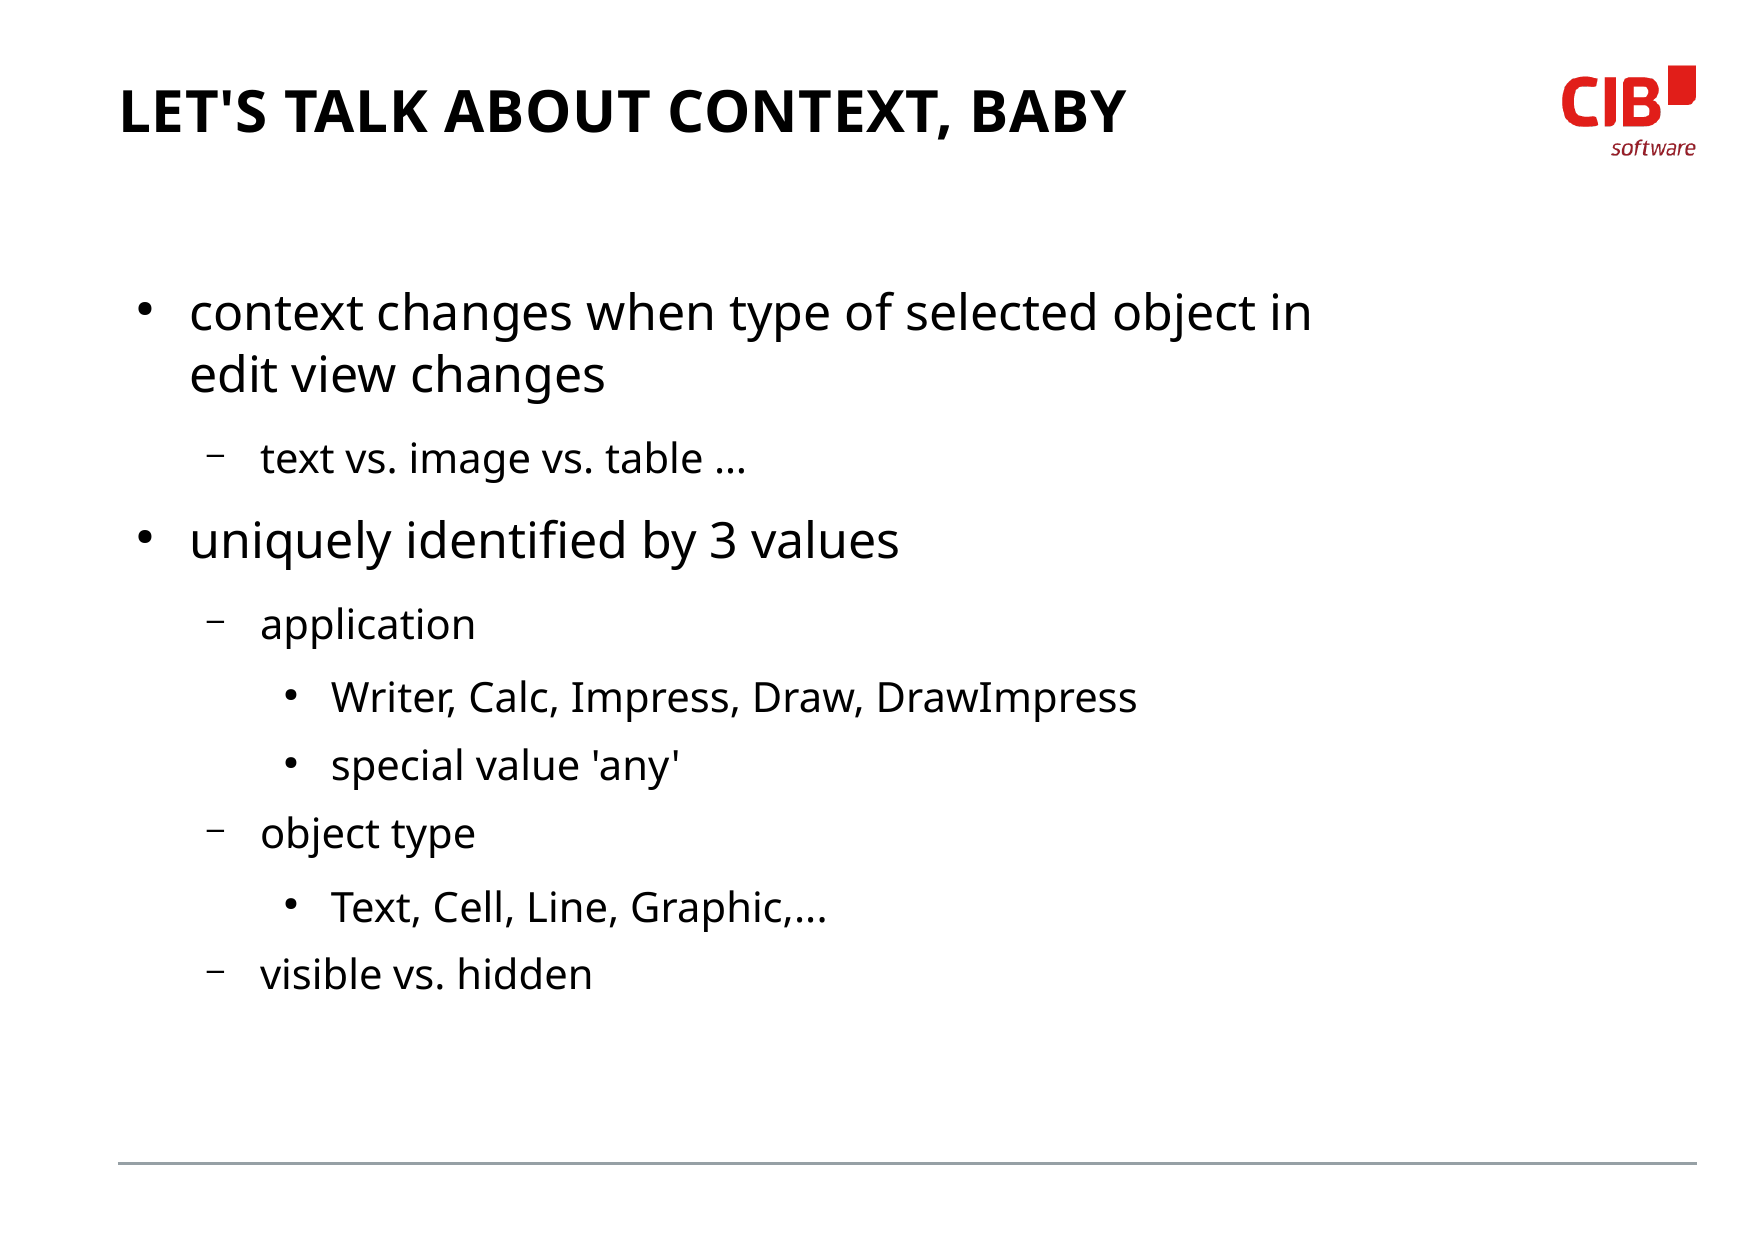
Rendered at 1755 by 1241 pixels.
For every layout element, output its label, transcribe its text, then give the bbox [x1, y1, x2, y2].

title Let's talk about Context, Babyl [118, 73, 1388, 251]
picture [1561, 64, 1696, 156]
list context changes when type of selected object in edit view changes text vs. image vs. table … uniquely identified by 3 values application Writer, Calc, Impress, Draw, DrawImpress special value 'any' object type Text, Cell, Line, Graphic,... visible vs. hidden [118, 277, 1359, 1118]
